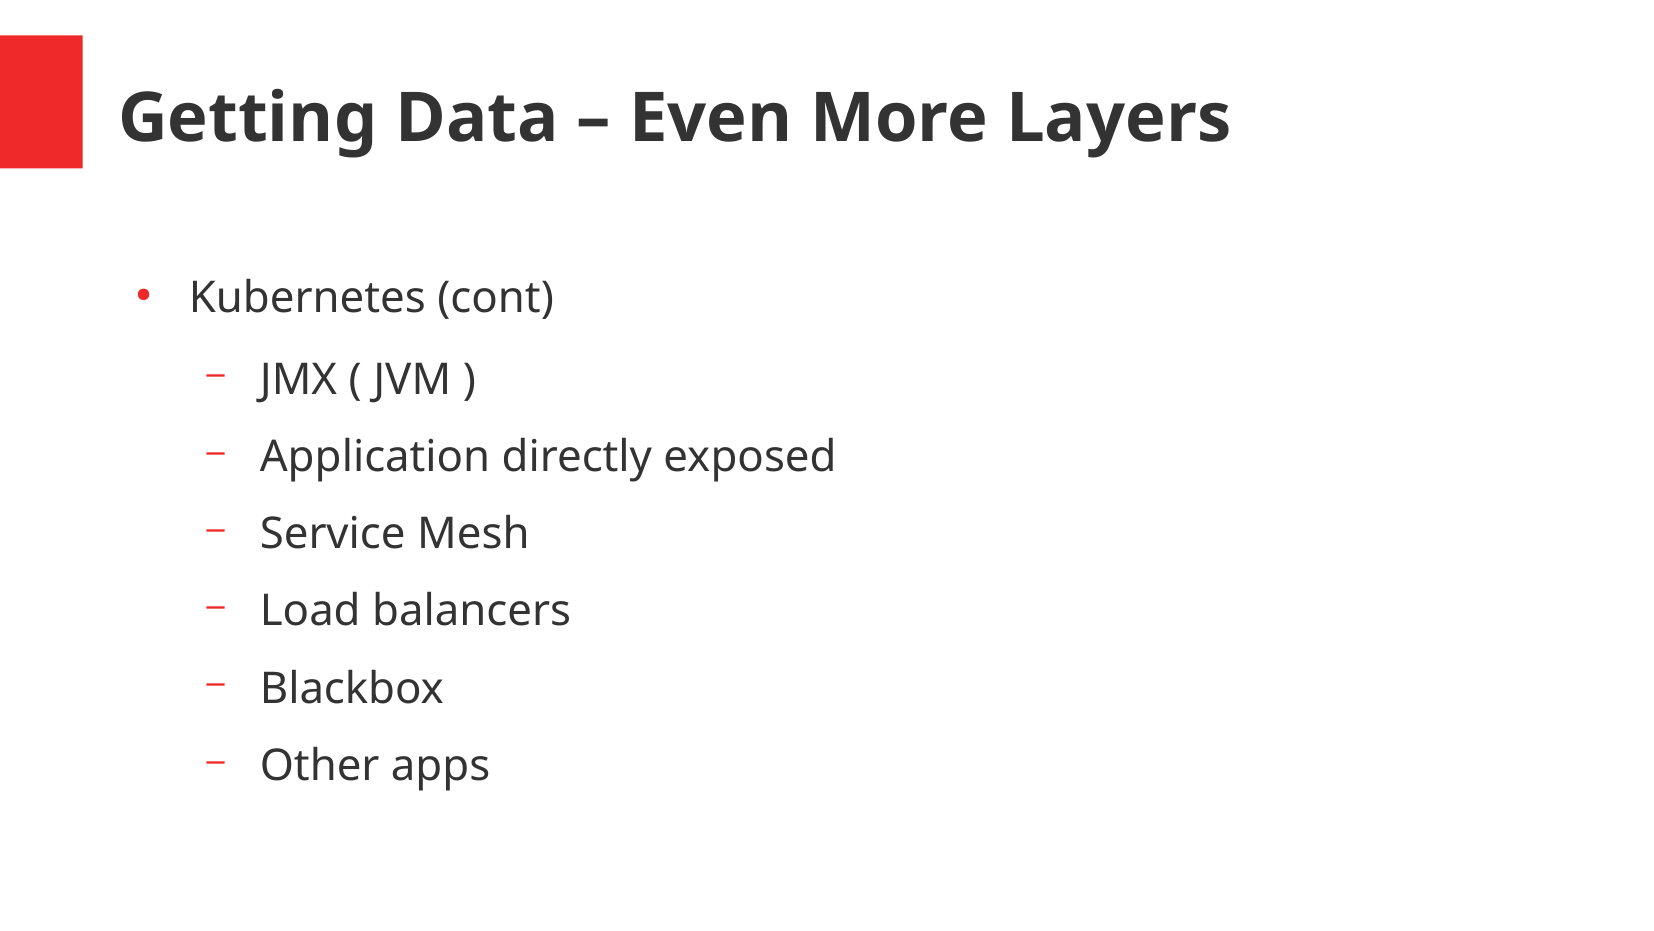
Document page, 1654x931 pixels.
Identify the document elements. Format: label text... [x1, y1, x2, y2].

title Getting Data – Even More Layers [118, 37, 1571, 193]
list Kubernetes (cont) JMX ( JVM ) Application directly exposed Service Mesh Load balancers Blackbox Other apps [118, 265, 1536, 806]
